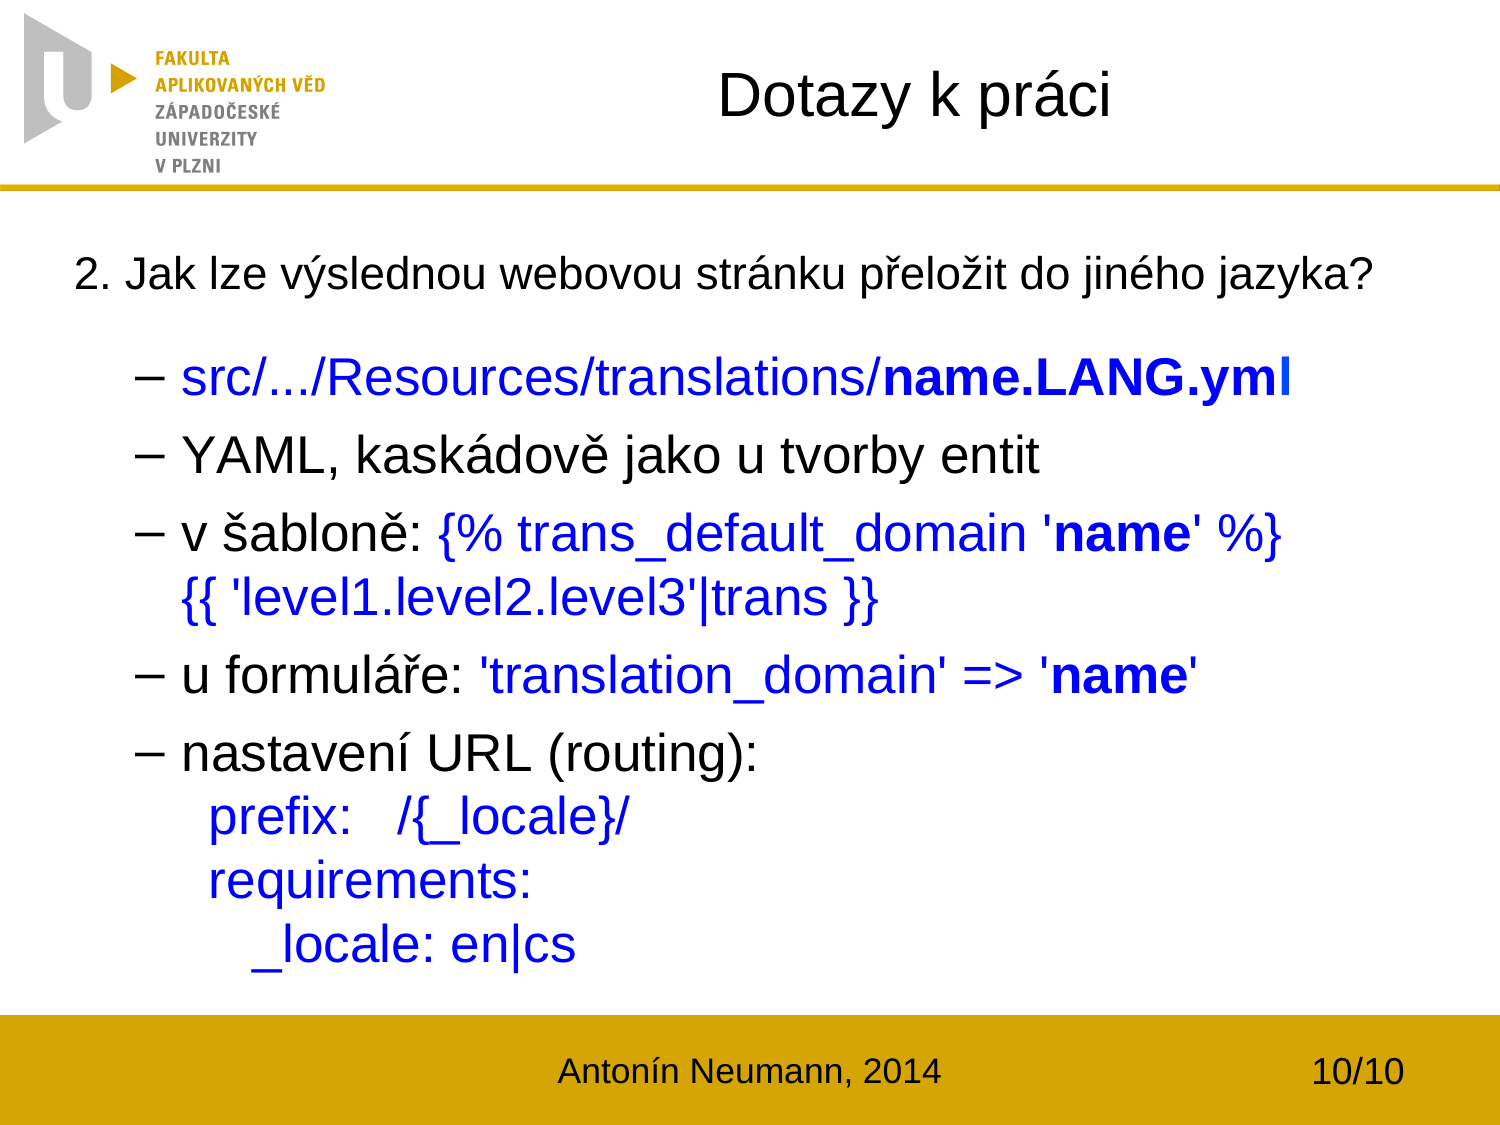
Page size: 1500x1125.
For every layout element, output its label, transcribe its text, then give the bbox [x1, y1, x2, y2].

text_box Jak lze výslednou webovou stránku přeložit do jiného jazyka? [59, 236, 1453, 307]
text_box [1, 184, 1500, 191]
picture [24, 13, 325, 173]
text_box <číslo>/10 [1321, 1039, 1500, 1100]
list src/.../Resources/translations/name.LANG.yml YAML, kaskádově jako u tvorby entit v šabloně: {% trans_default_domain 'name' %} {{ 'level1.level2.level3'|trans }} u formuláře: 'translation_domain' => 'name' nastavení URL (routing): prefix: /{_locale}/ requirements: _locale: en|cs [47, 334, 1441, 993]
text_box Antonín Neumann, 2014 [542, 1041, 958, 1099]
picture [0, 1015, 1500, 1125]
title Dotazy k práci [384, 18, 1447, 165]
